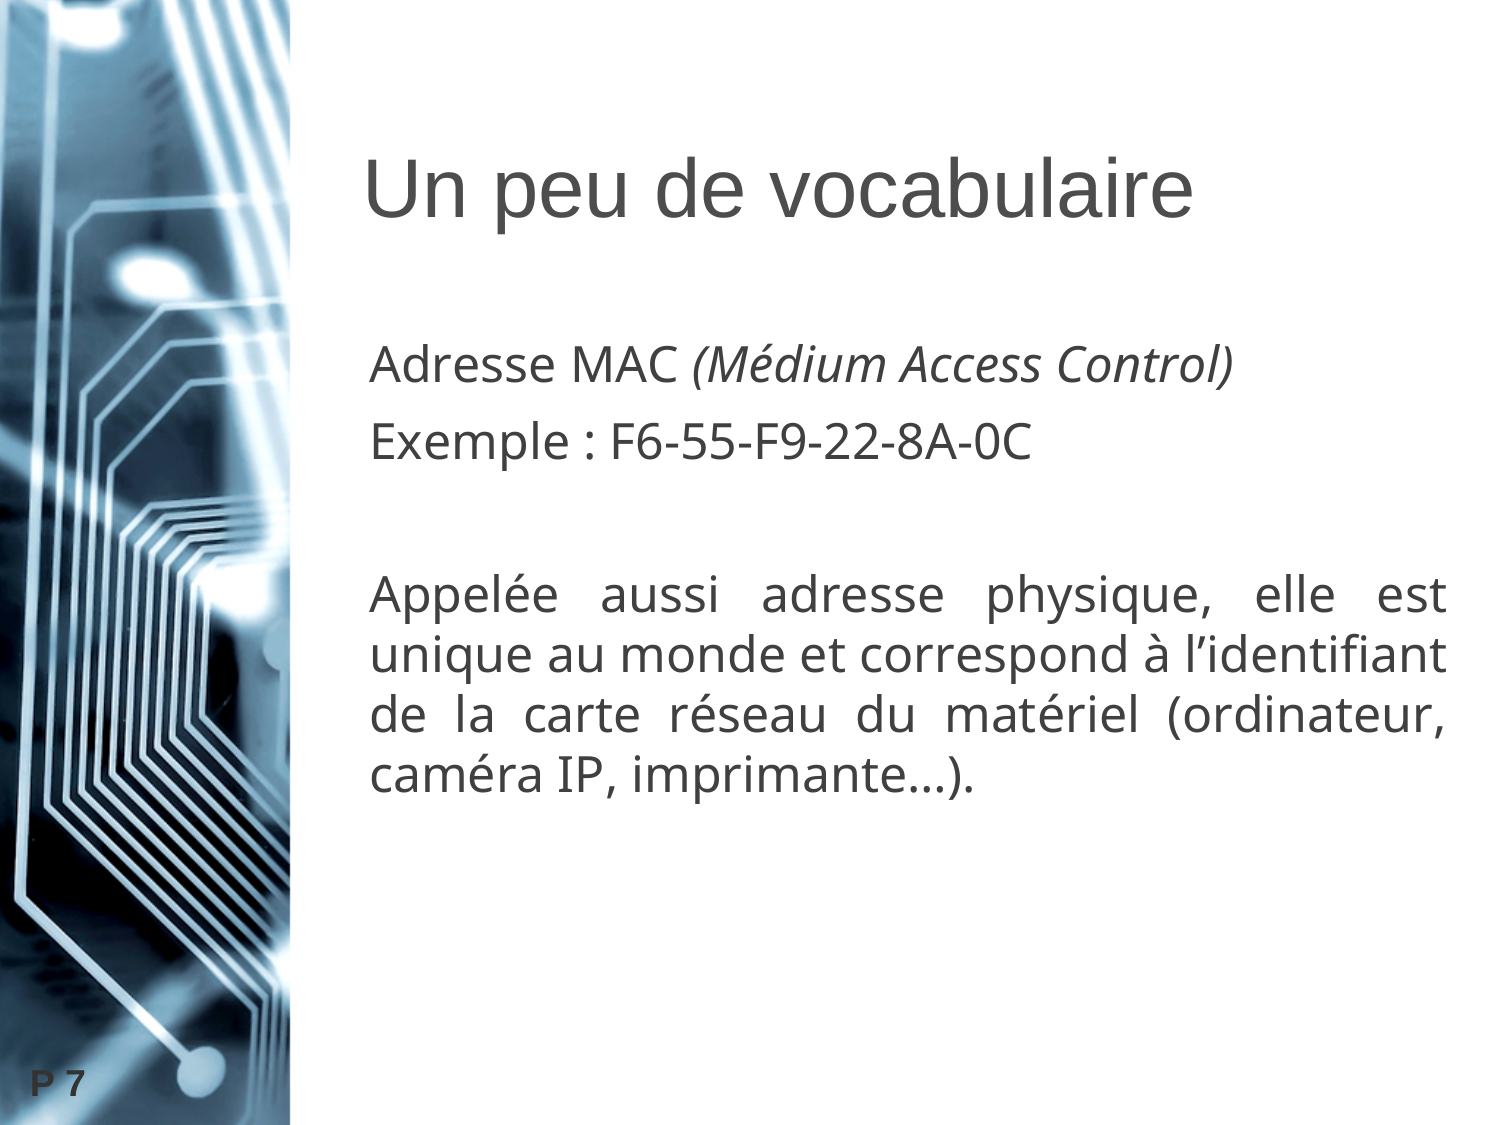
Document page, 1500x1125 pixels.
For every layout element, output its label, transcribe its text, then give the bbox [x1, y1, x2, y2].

title Un peu de vocabulaire [324, 125, 1463, 243]
picture [0, 0, 1500, 1125]
text_box [354, 732, 1453, 904]
list Adresse MAC (Médium Access Control) Exemple : F6-55-F9-22-8A-0C Appelée aussi adresse physique, elle est unique au monde et correspond à l’identifiant de la carte réseau du matériel (ordinateur, caméra IP, imprimante…). [354, 324, 1463, 1042]
